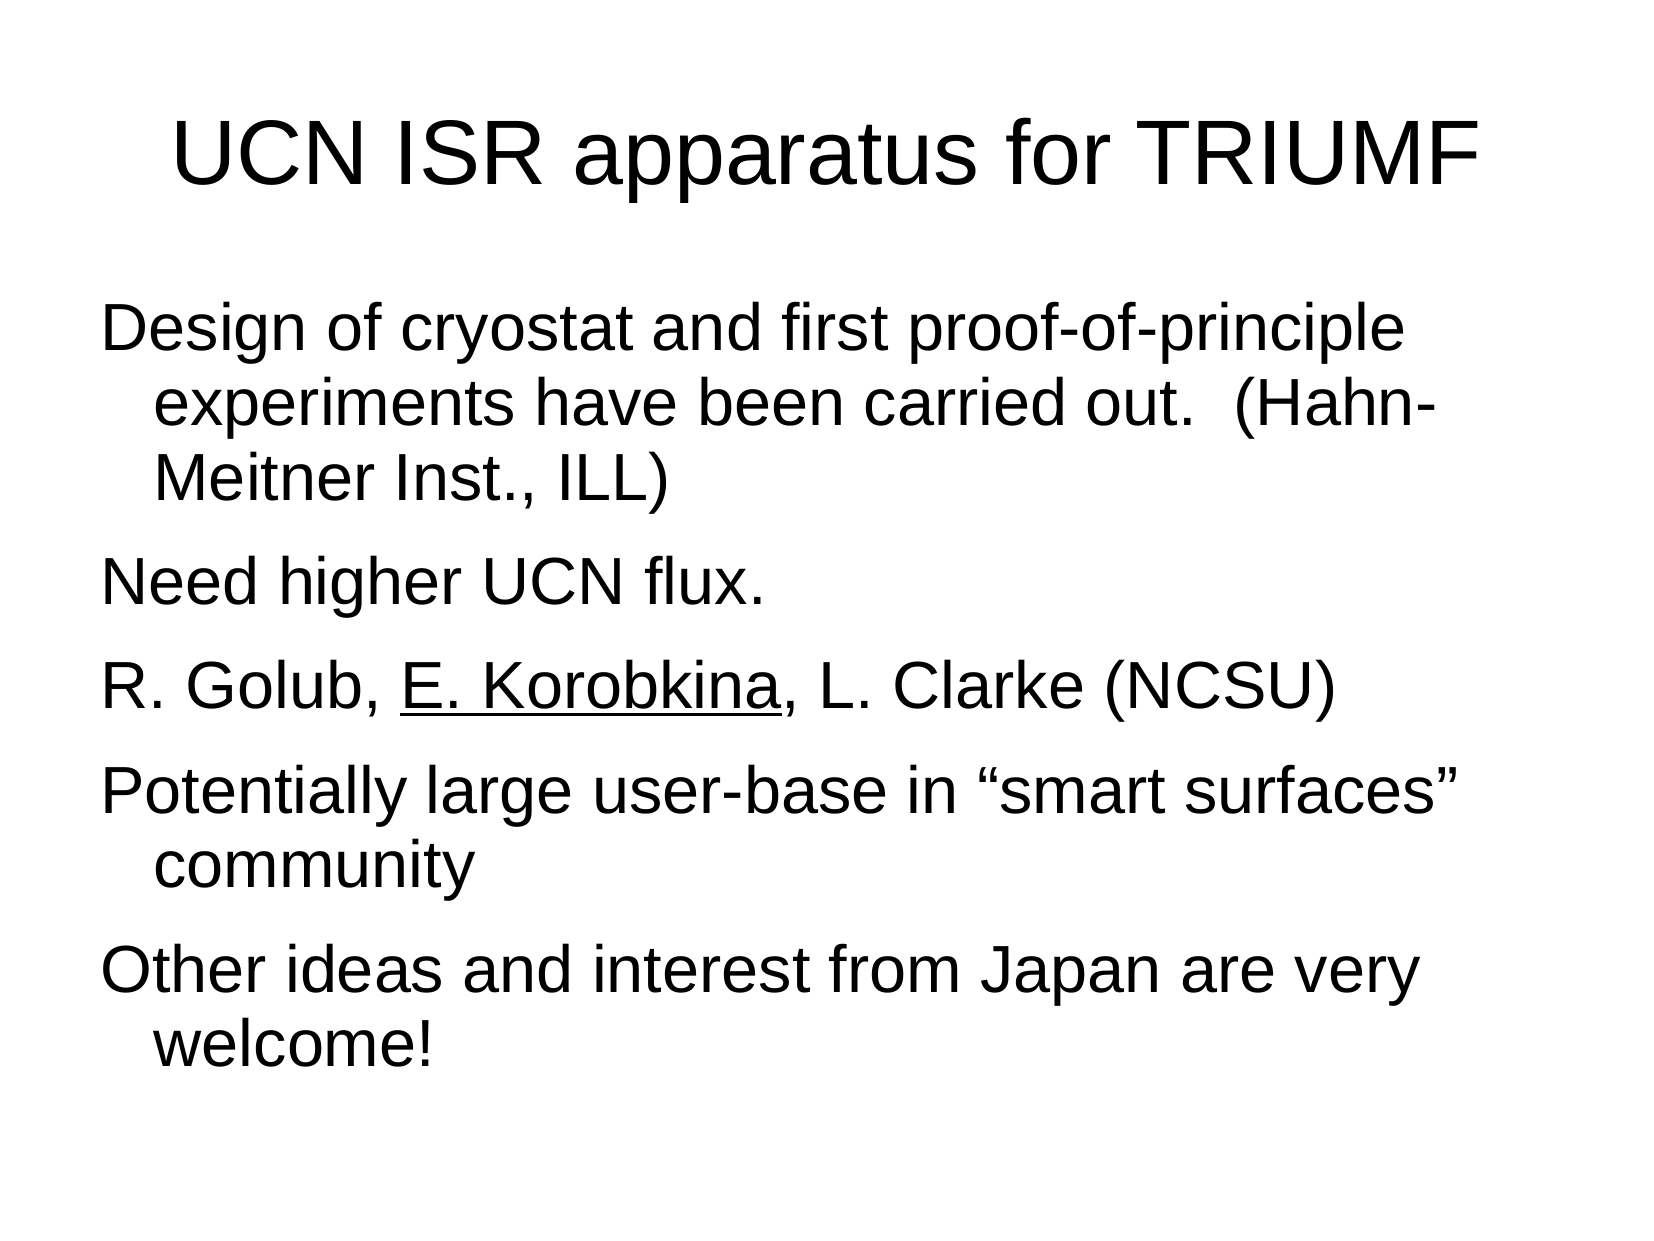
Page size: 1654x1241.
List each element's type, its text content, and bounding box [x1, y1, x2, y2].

list Design of cryostat and first proof-of-principle experiments have been carried out. (Hahn-Meitner Inst., ILL) Need higher UCN flux. R. Golub, E. Korobkina, L. Clarke (NCSU) Potentially large user-base in “smart surfaces” community Other ideas and interest from Japan are very welcome! [82, 290, 1571, 1156]
title UCN ISR apparatus for TRIUMF [82, 56, 1571, 250]
